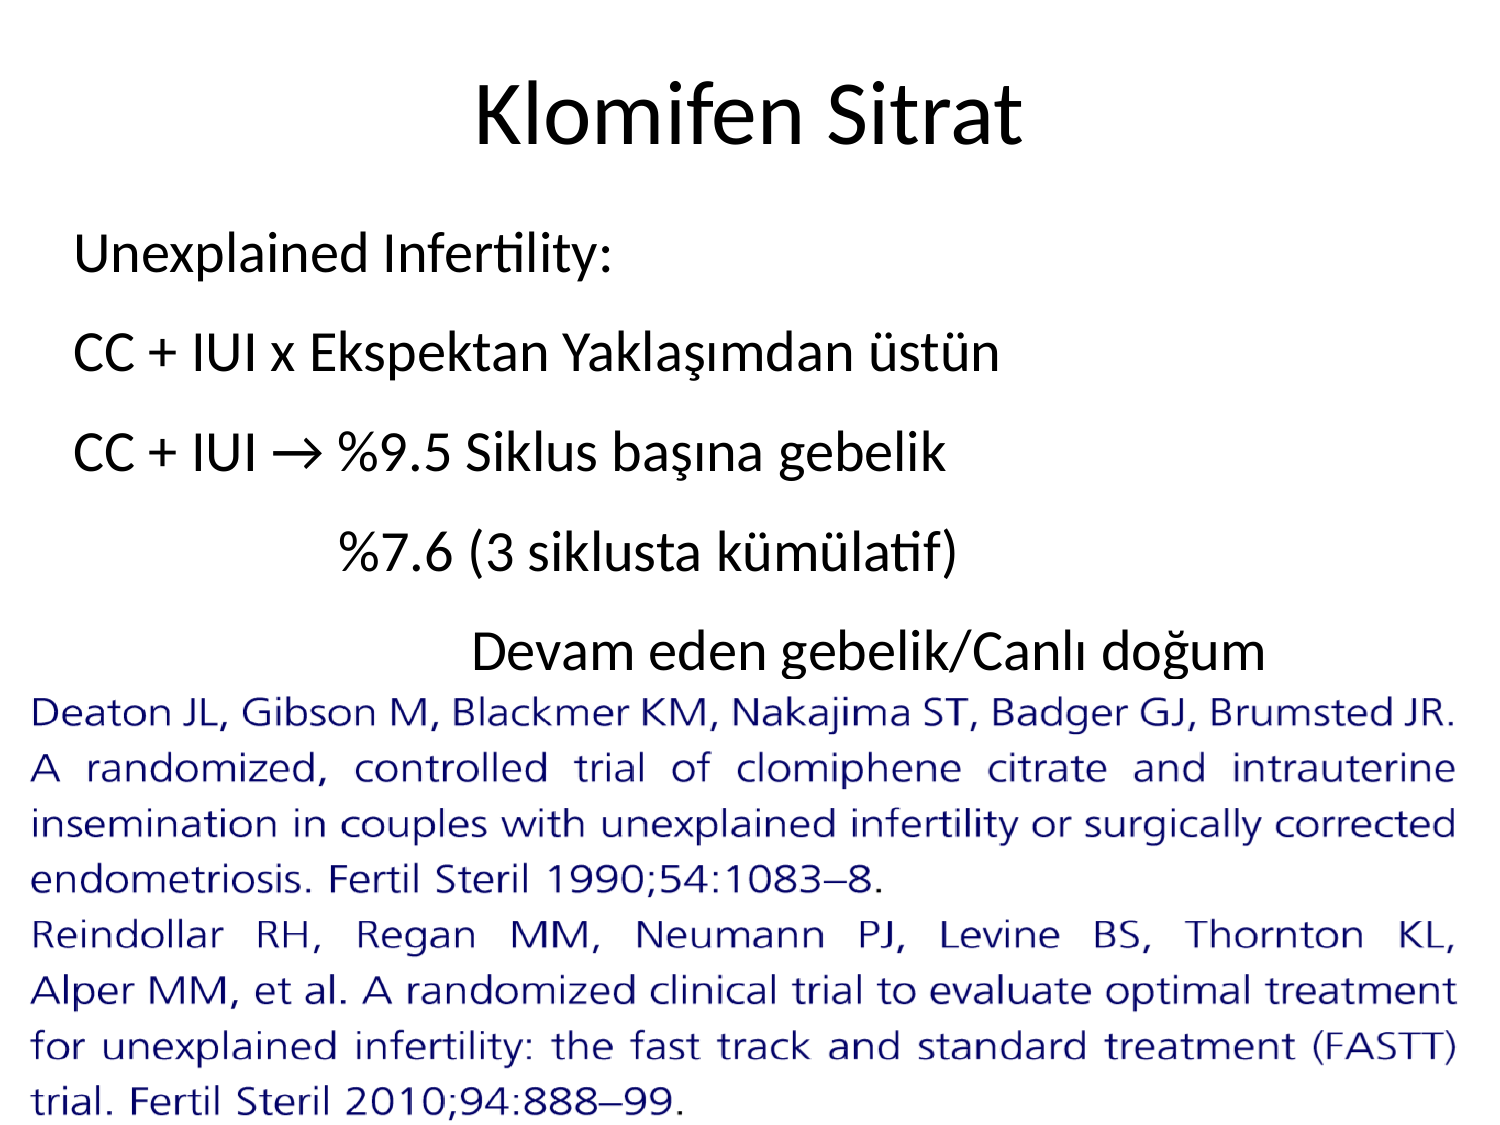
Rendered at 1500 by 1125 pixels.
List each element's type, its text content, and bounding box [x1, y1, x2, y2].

title Klomifen Sitrat [75, 45, 1425, 206]
picture [0, 679, 1500, 1125]
list Unexplained Infertility: CC + IUI x Ekspektan Yaklaşımdan üstün CC + IUI → %9.5 Siklus başına gebelik %7.6 (3 siklusta kümülatif) Devam eden gebelik/Canlı doğum [59, 206, 1447, 679]
